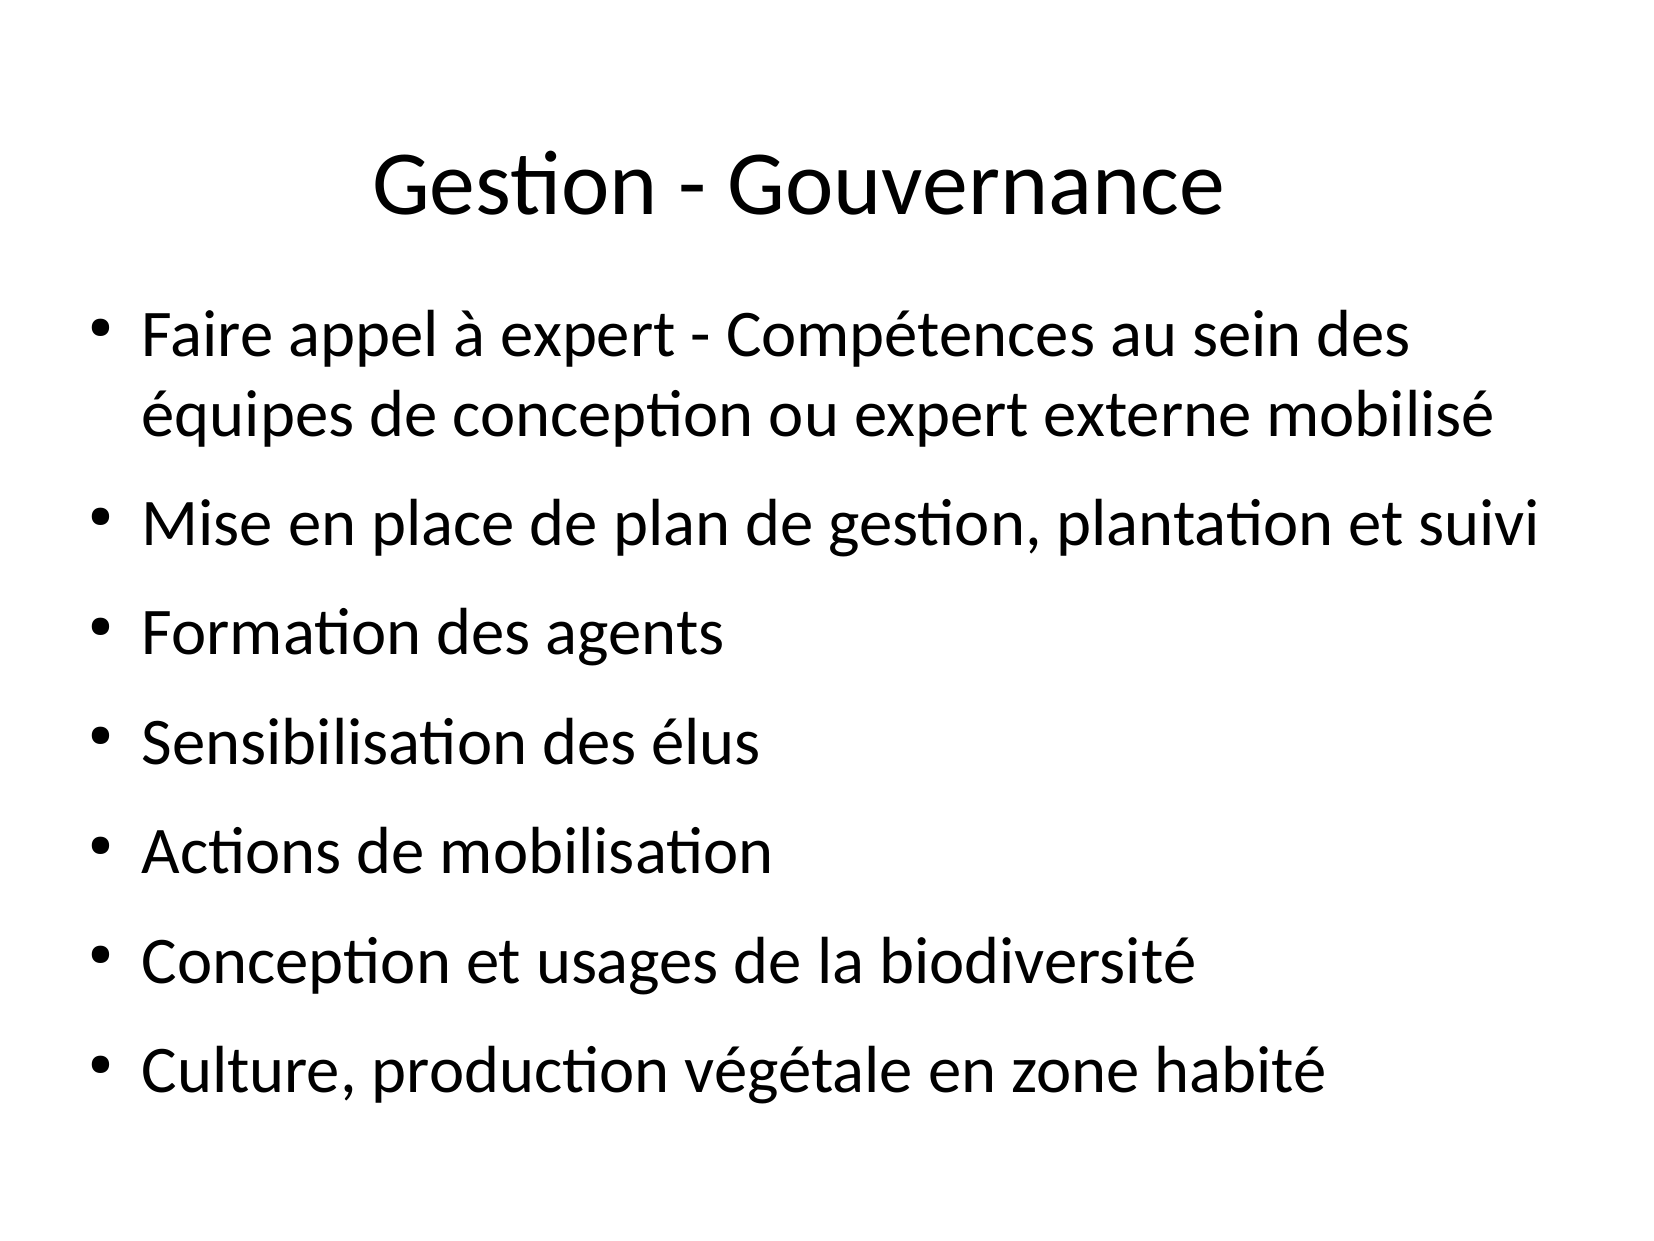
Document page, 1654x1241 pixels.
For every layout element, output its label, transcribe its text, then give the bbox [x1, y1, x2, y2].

text_box Faire appel à expert - Compétences au sein des équipes de conception ou expert externe mobilisé Mise en place de plan de gestion, plantation et suivi Formation des agents Sensibilisation des élus Actions de mobilisation Conception et usages de la biodiversité Culture, production végétale en zone habité [70, 289, 1595, 1039]
text_box Gestion - Gouvernance [357, 115, 1241, 241]
